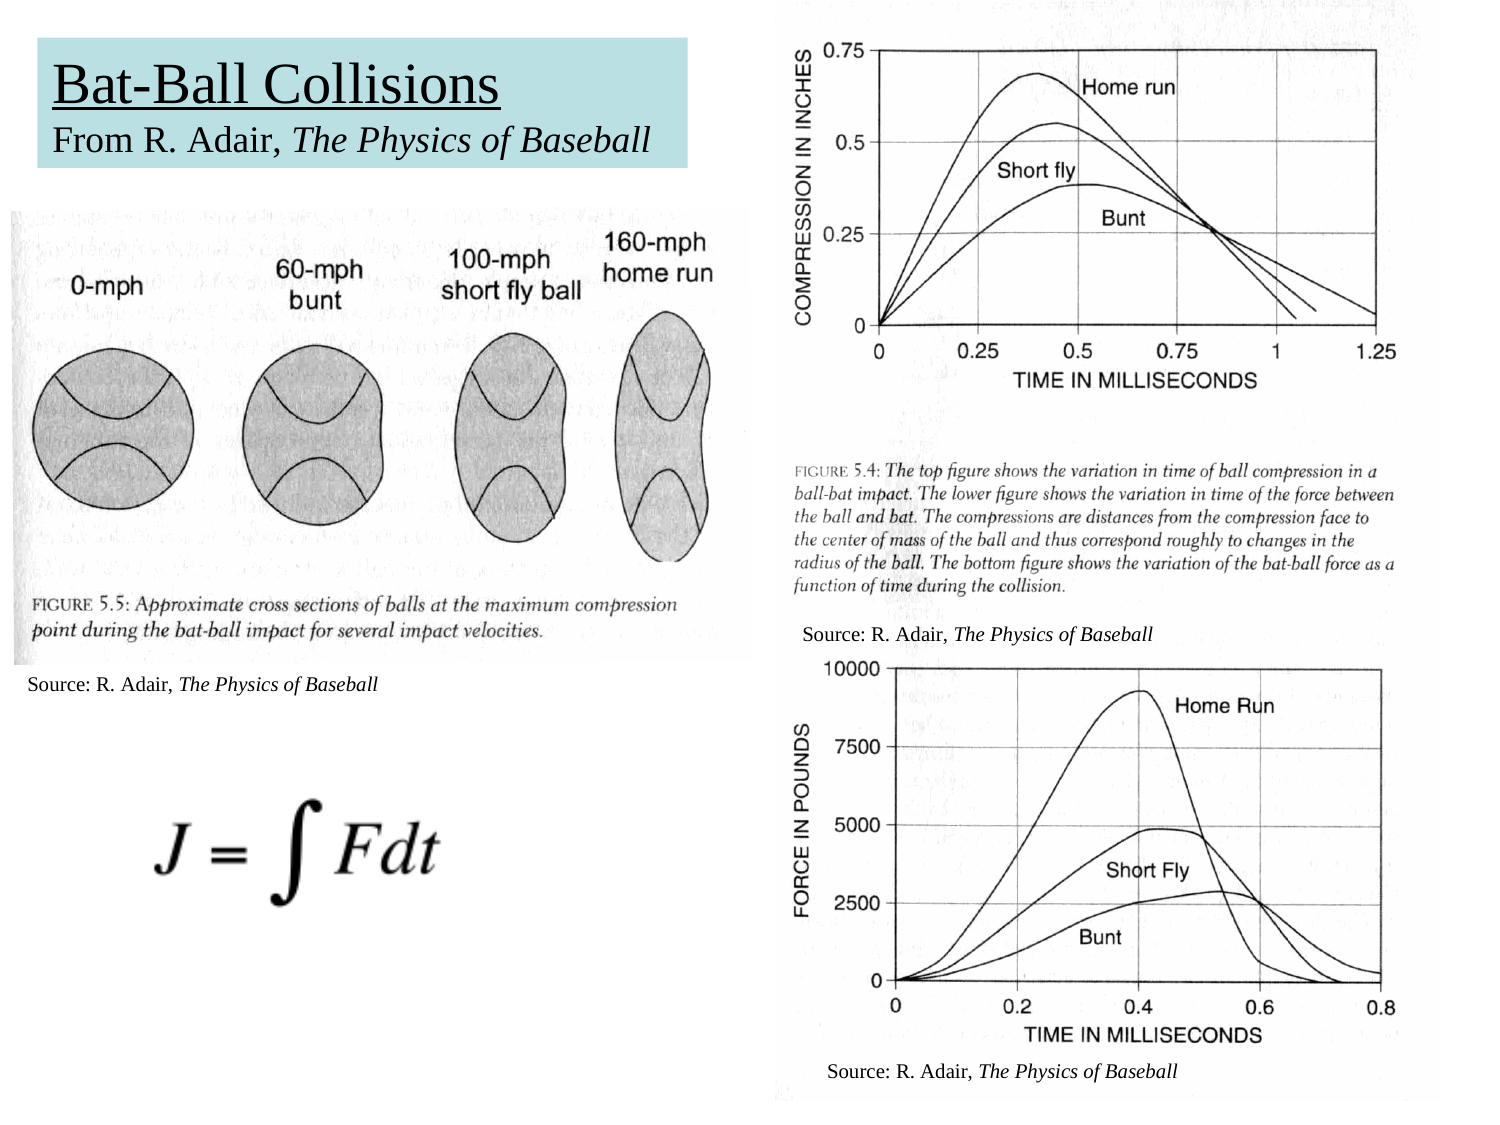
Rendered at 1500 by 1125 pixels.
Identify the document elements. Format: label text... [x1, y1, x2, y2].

text_box Source: R. Adair, The Physics of Baseball [787, 612, 1200, 653]
text_box Source: R. Adair, The Physics of Baseball [812, 1050, 1225, 1091]
picture [10, 206, 752, 663]
picture [143, 791, 451, 918]
text_box Source: R. Adair, The Physics of Baseball [12, 662, 425, 703]
text_box Bat-Ball Collisions From R. Adair, The Physics of Baseball [37, 37, 688, 168]
picture [774, 0, 1440, 1101]
